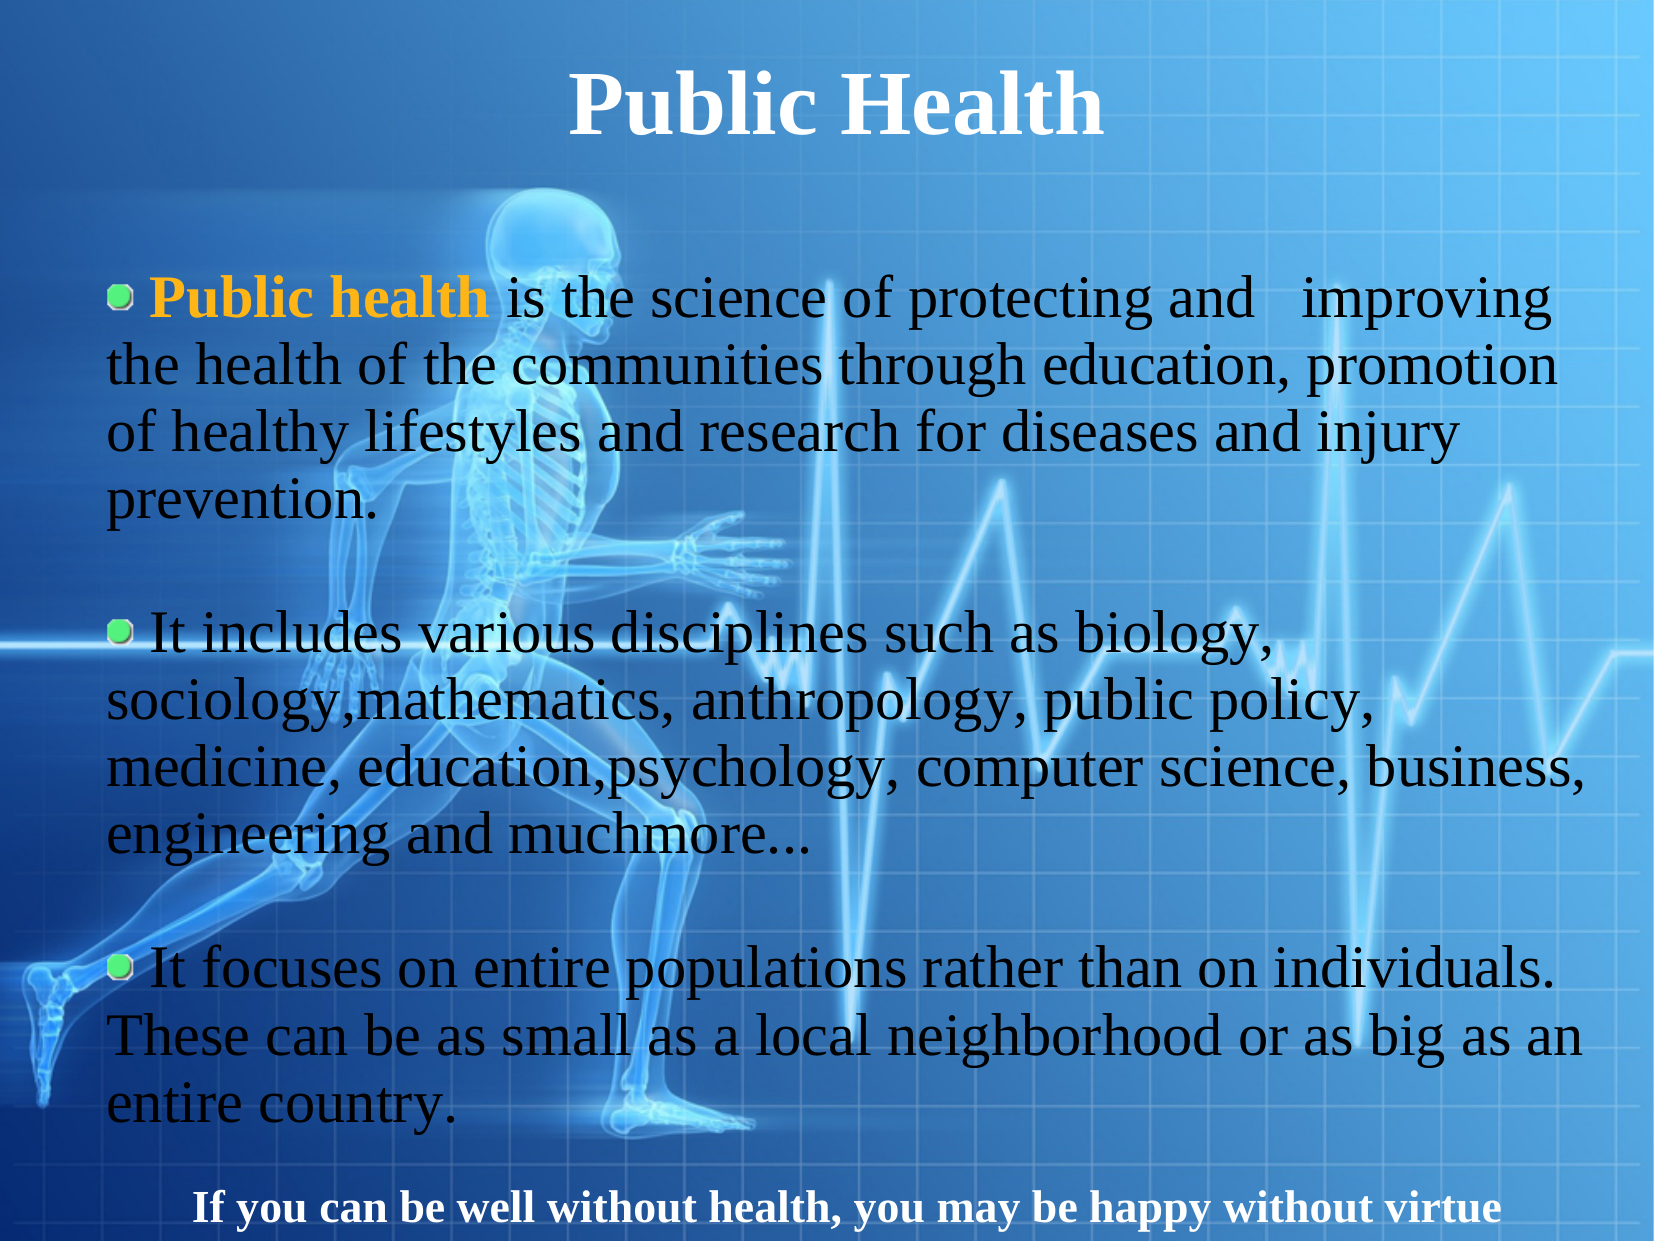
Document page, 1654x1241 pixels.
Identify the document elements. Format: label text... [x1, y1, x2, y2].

text_box If you can be well without health, you may be happy without virtue [177, 1174, 1654, 1241]
picture [0, 0, 1654, 1241]
title Public Health [76, 0, 1565, 208]
subtitle Public health is the science of protecting and improving the health of the communities through education, promotion of healthy lifestyles and research for diseases and injury prevention. It includes various disciplines such as biology, sociology,mathematics, anthropology, public policy, medicine, education,psychology, computer science, business, engineering and muchmore... It focuses on entire populations rather than on individuals. These can be as small as a local neighborhood or as big as an entire country. [106, 263, 1595, 1136]
